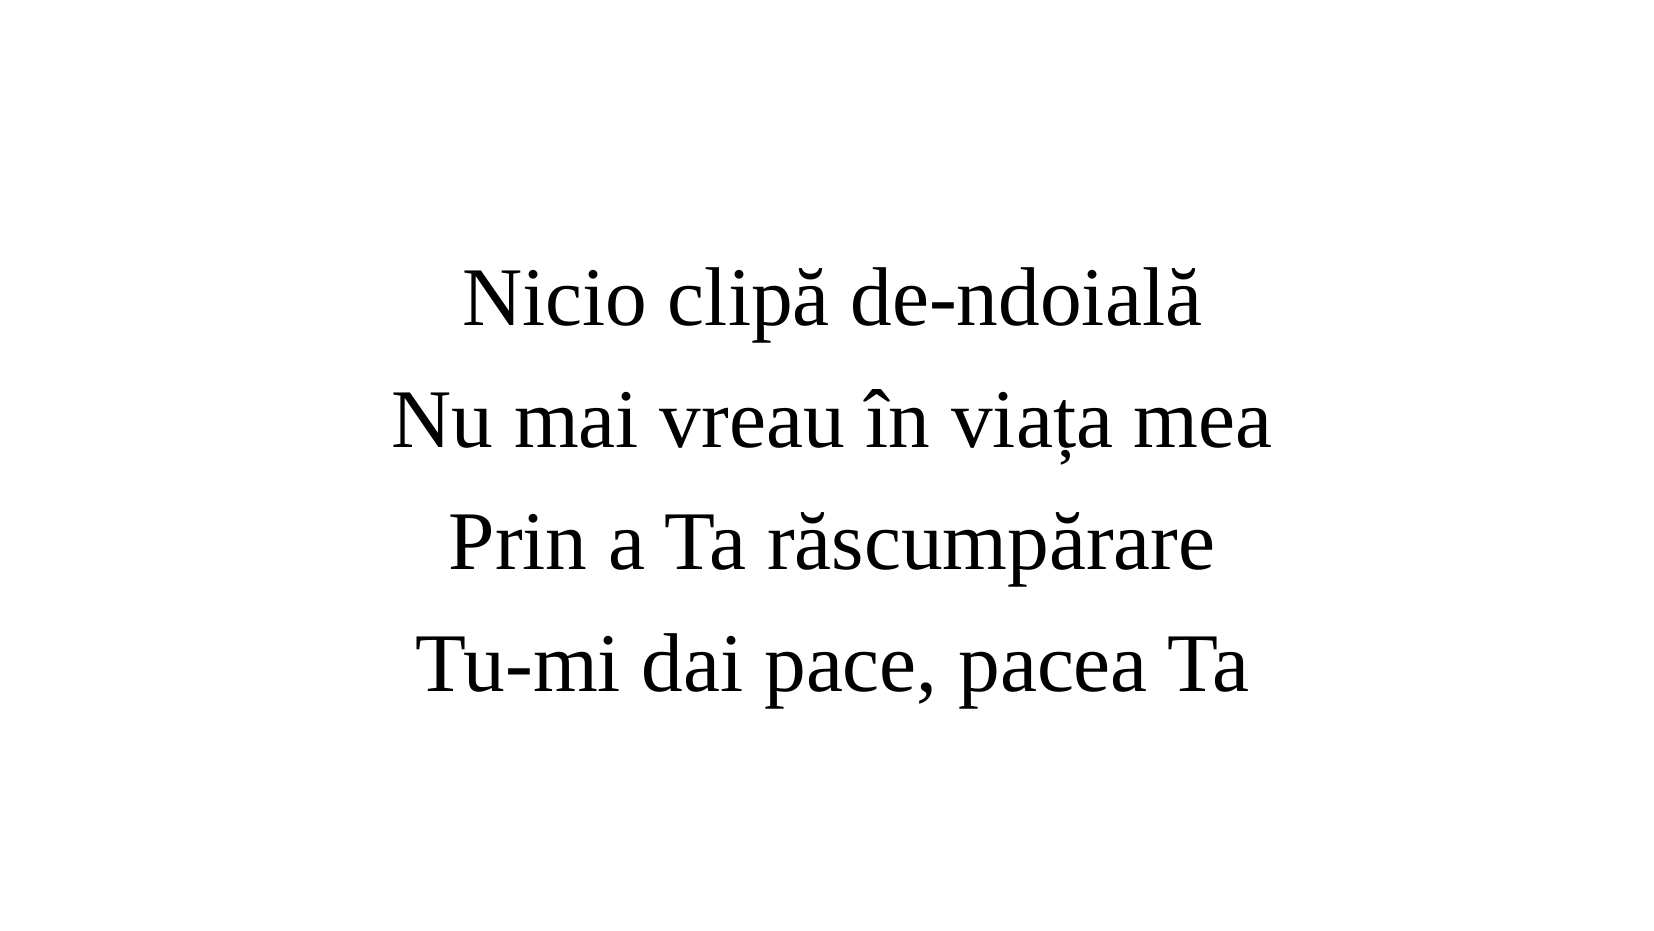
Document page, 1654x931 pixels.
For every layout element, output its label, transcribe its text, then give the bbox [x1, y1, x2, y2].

subtitle Nicio clipă de-ndoială Nu mai vreau în viața mea Prin a Ta răscumpărare Tu-mi dai pace, pacea Ta [94, 242, 1571, 709]
